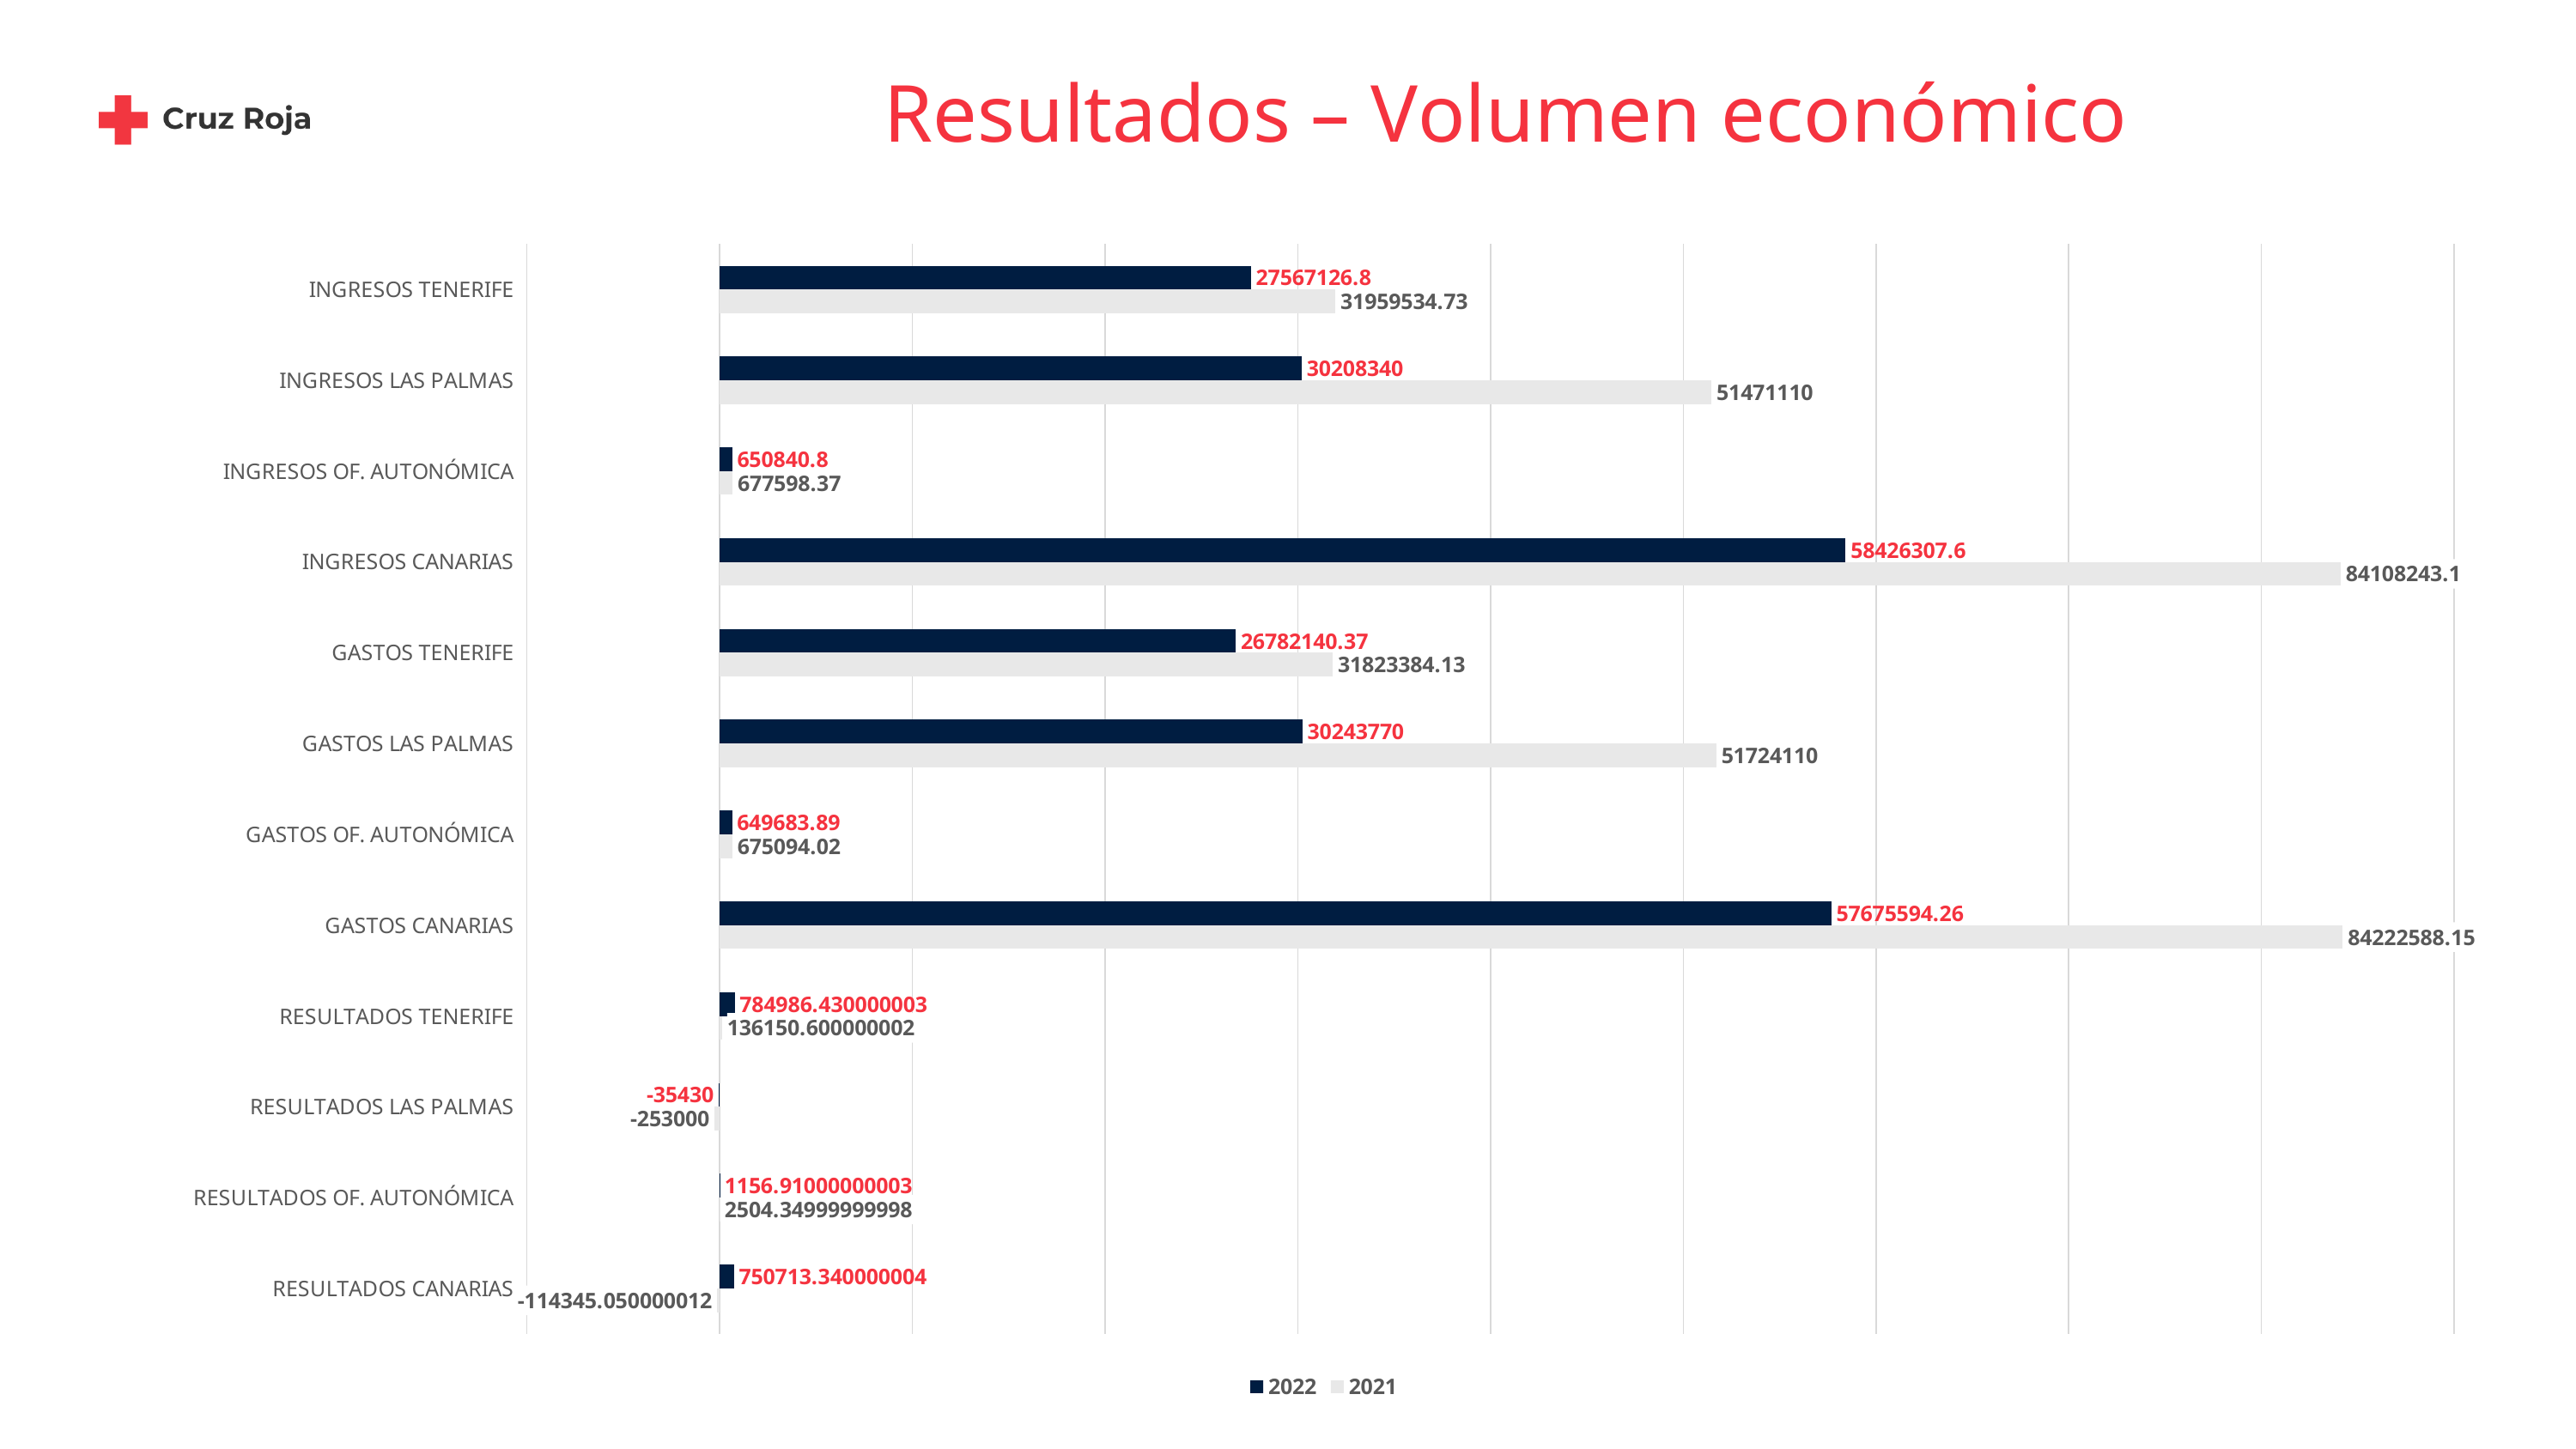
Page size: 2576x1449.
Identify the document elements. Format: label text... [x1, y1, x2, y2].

chart [146, 220, 2501, 1407]
text_box Resultados – Volumen económico [871, 75, 2501, 165]
